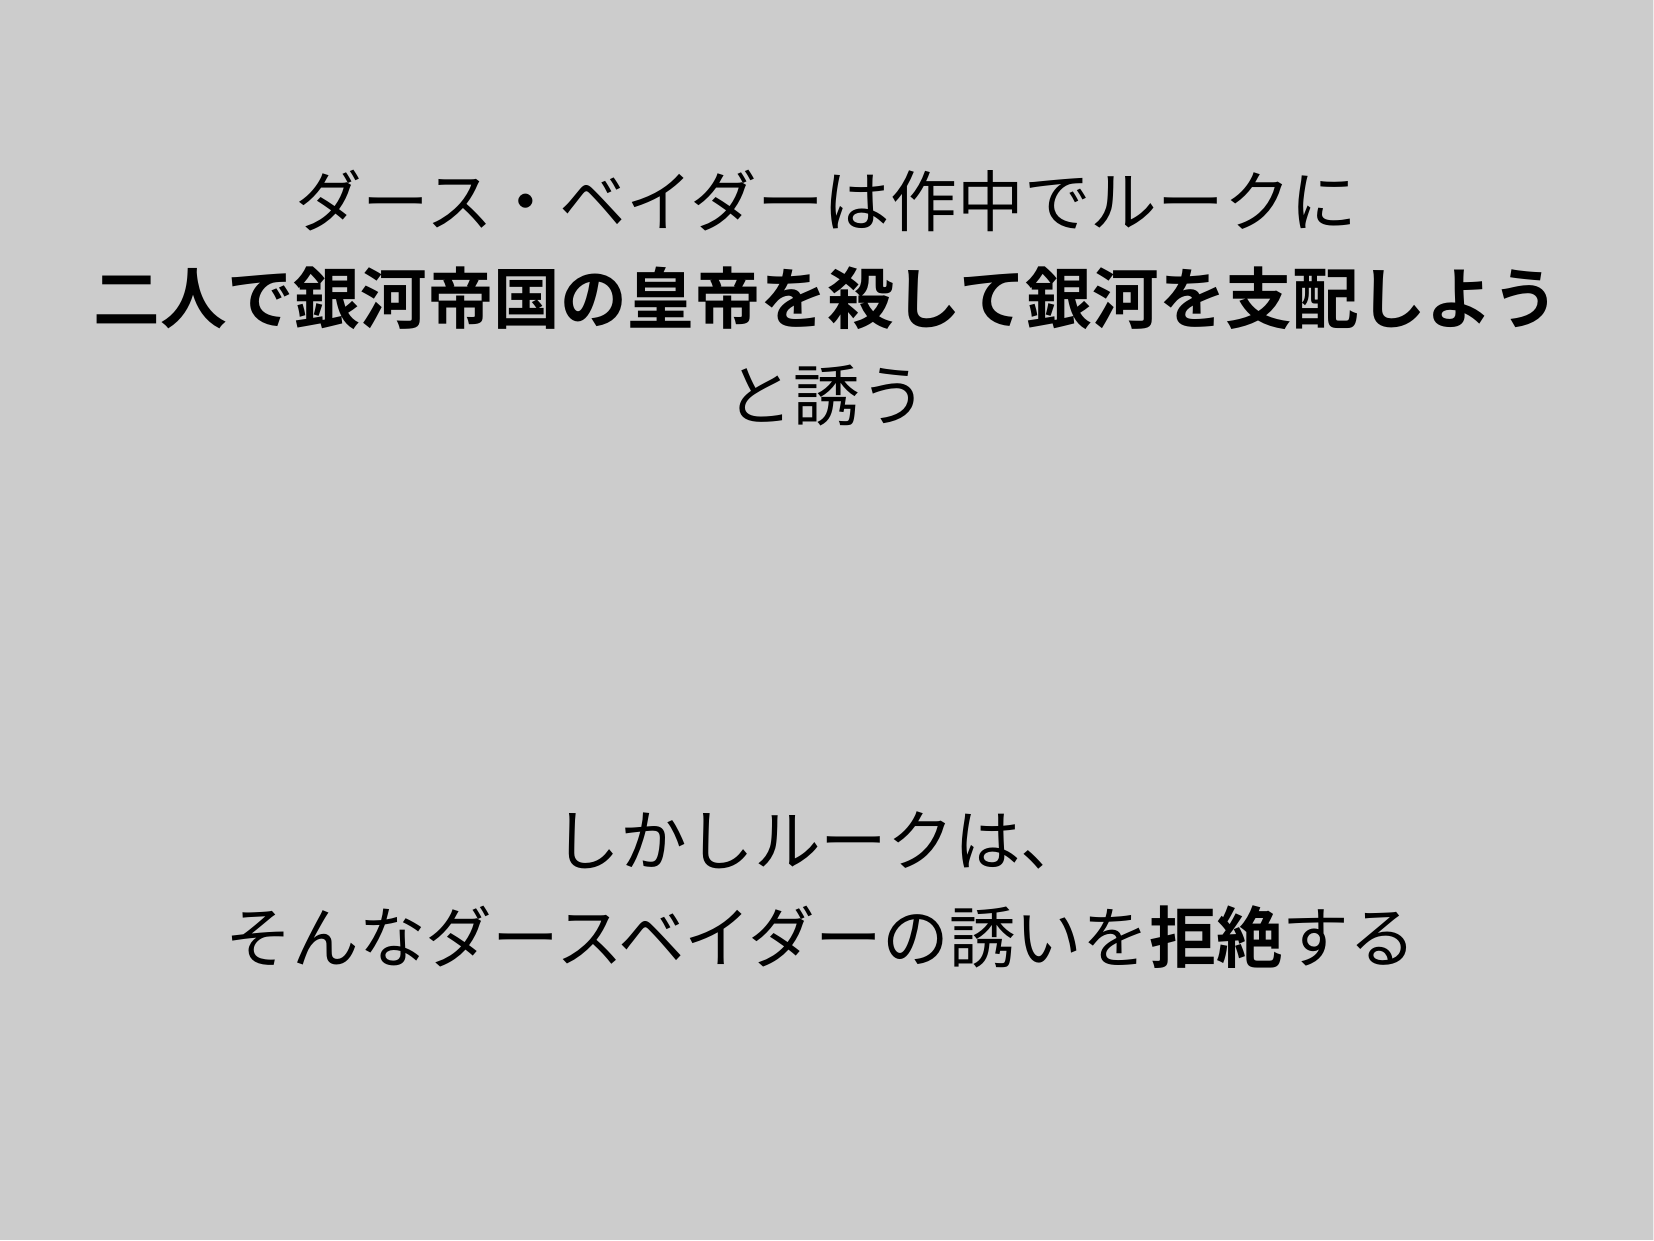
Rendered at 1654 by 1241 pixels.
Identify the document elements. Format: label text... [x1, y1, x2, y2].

subtitle ダース・ベイダーは作中でルークに 二人で銀河帝国の皇帝を殺して銀河を支配しよう と誘う [82, 56, 1571, 532]
text_box しかしルークは、 そんなダースベイダーの誘いを拒絶する [76, 647, 1565, 1123]
